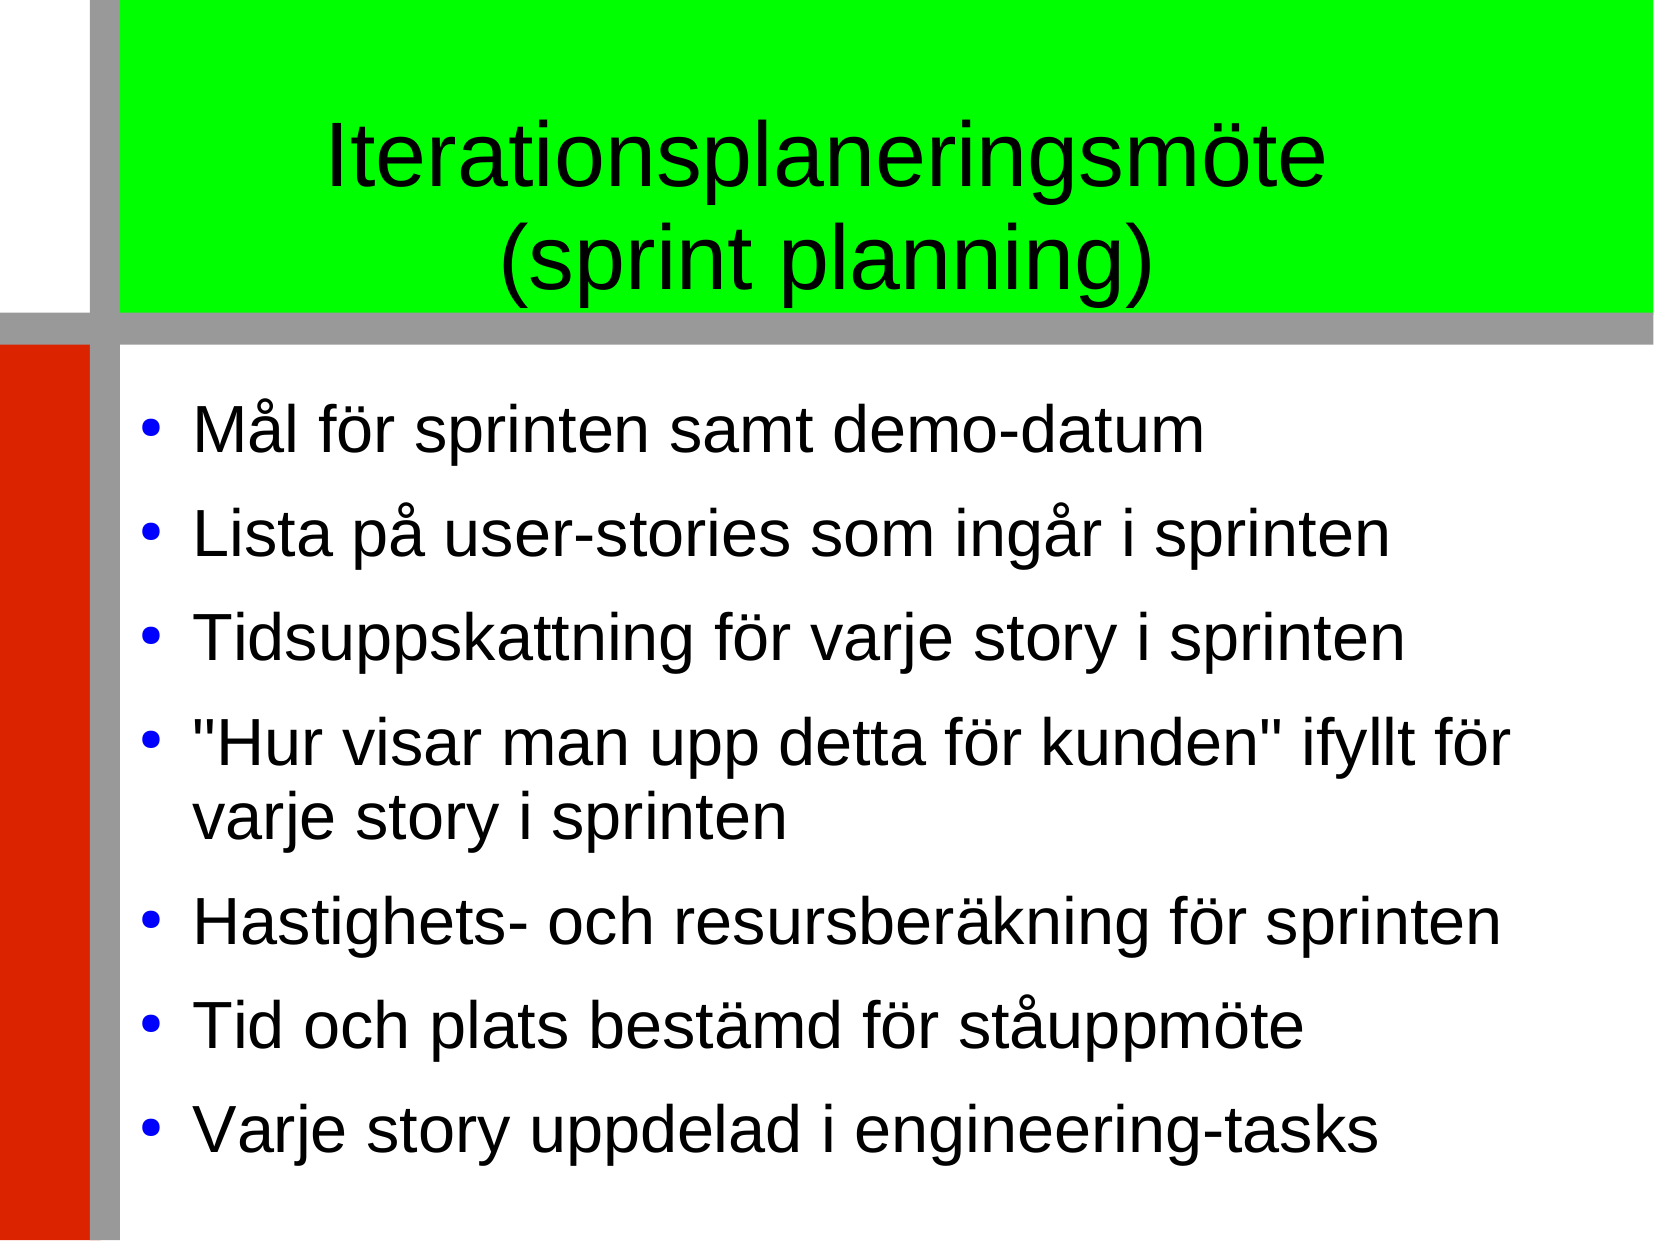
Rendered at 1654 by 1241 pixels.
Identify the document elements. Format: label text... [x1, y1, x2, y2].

title Iterationsplaneringsmöte (sprint planning) [121, 102, 1534, 311]
list Mål för sprinten samt demo-datum Lista på user-stories som ingår i sprinten Tidsuppskattning för varje story i sprinten "Hur visar man upp detta för kunden" ifyllt för varje story i sprinten Hastighets- och resursberäkning för sprinten Tid och plats bestämd för ståuppmöte Varje story uppdelad i engineering-tasks [121, 391, 1534, 1211]
